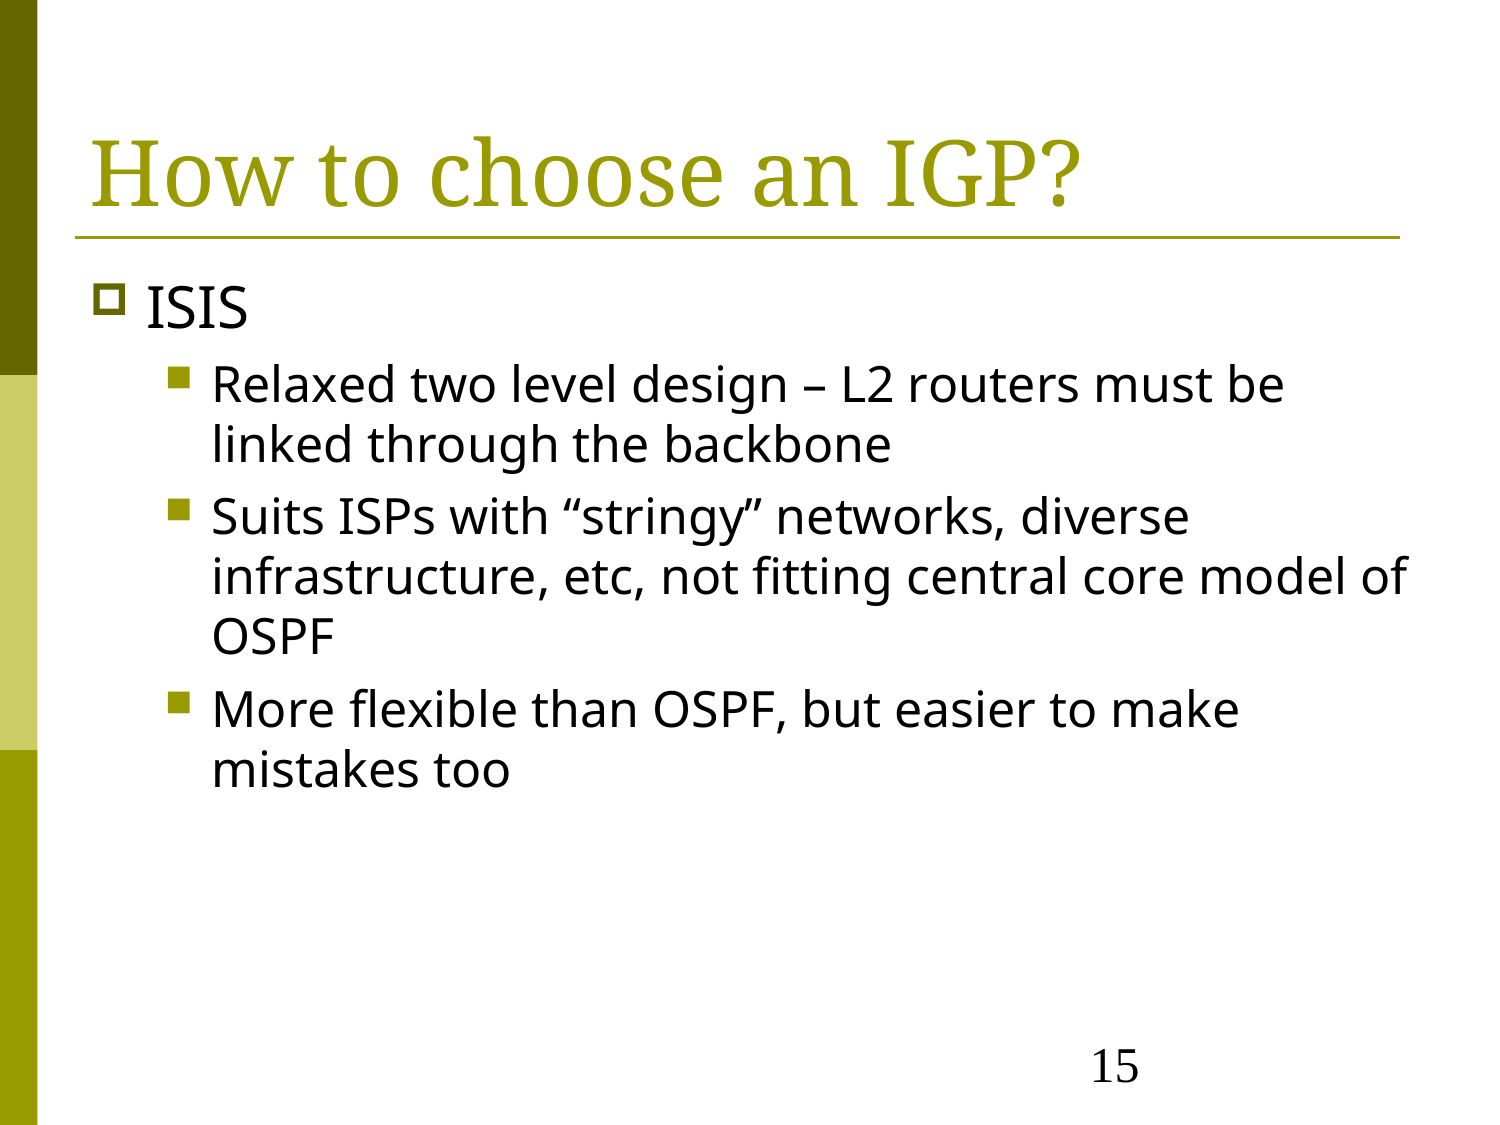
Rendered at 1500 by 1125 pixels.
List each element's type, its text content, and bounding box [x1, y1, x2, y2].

list ISIS Relaxed two level design – L2 routers must be linked through the backbone Suits ISPs with “stringy” networks, diverse infrastructure, etc, not fitting central core model of OSPF More flexible than OSPF, but easier to make mistakes too [75, 262, 1426, 1006]
title How to choose an IGP? [75, 45, 1426, 233]
